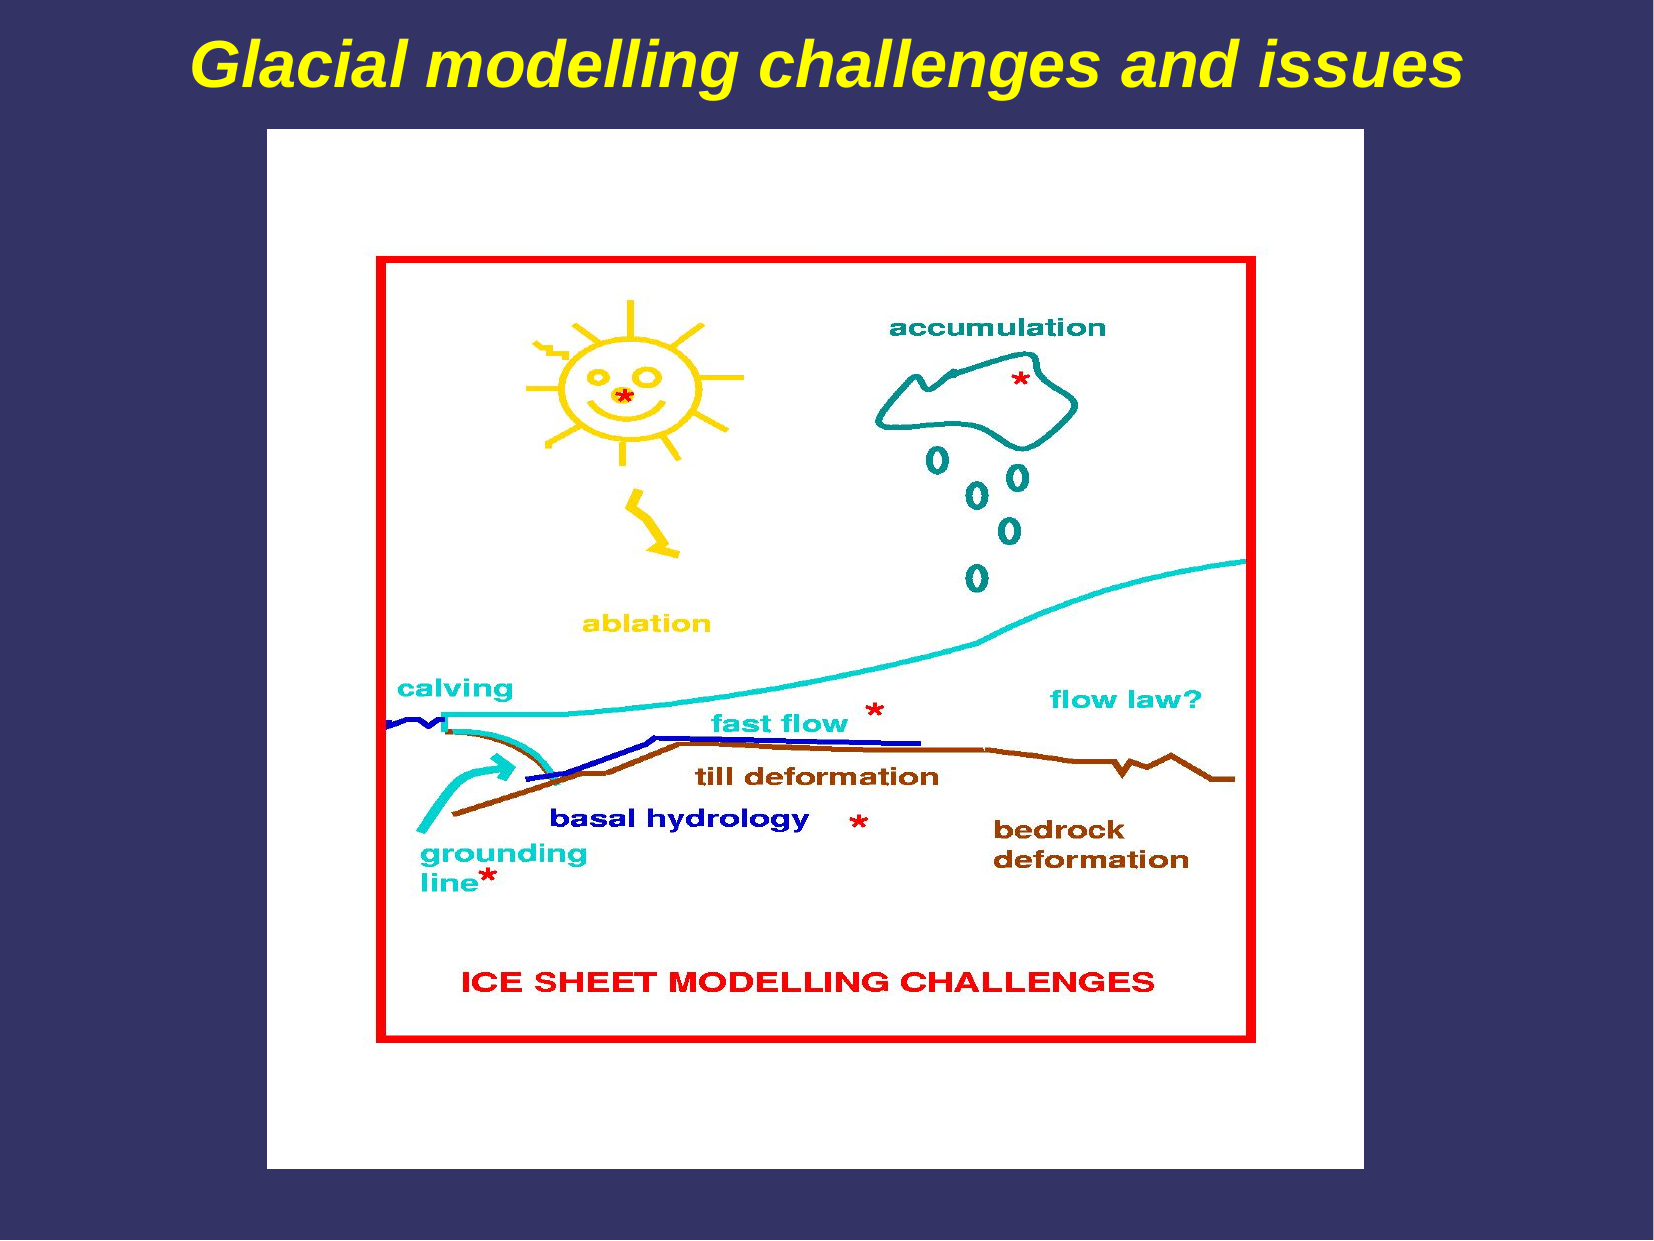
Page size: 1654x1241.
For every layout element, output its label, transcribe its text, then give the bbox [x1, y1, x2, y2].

title Glacial modelling challenges and issues [121, 2, 1534, 204]
picture [267, 129, 1364, 1169]
